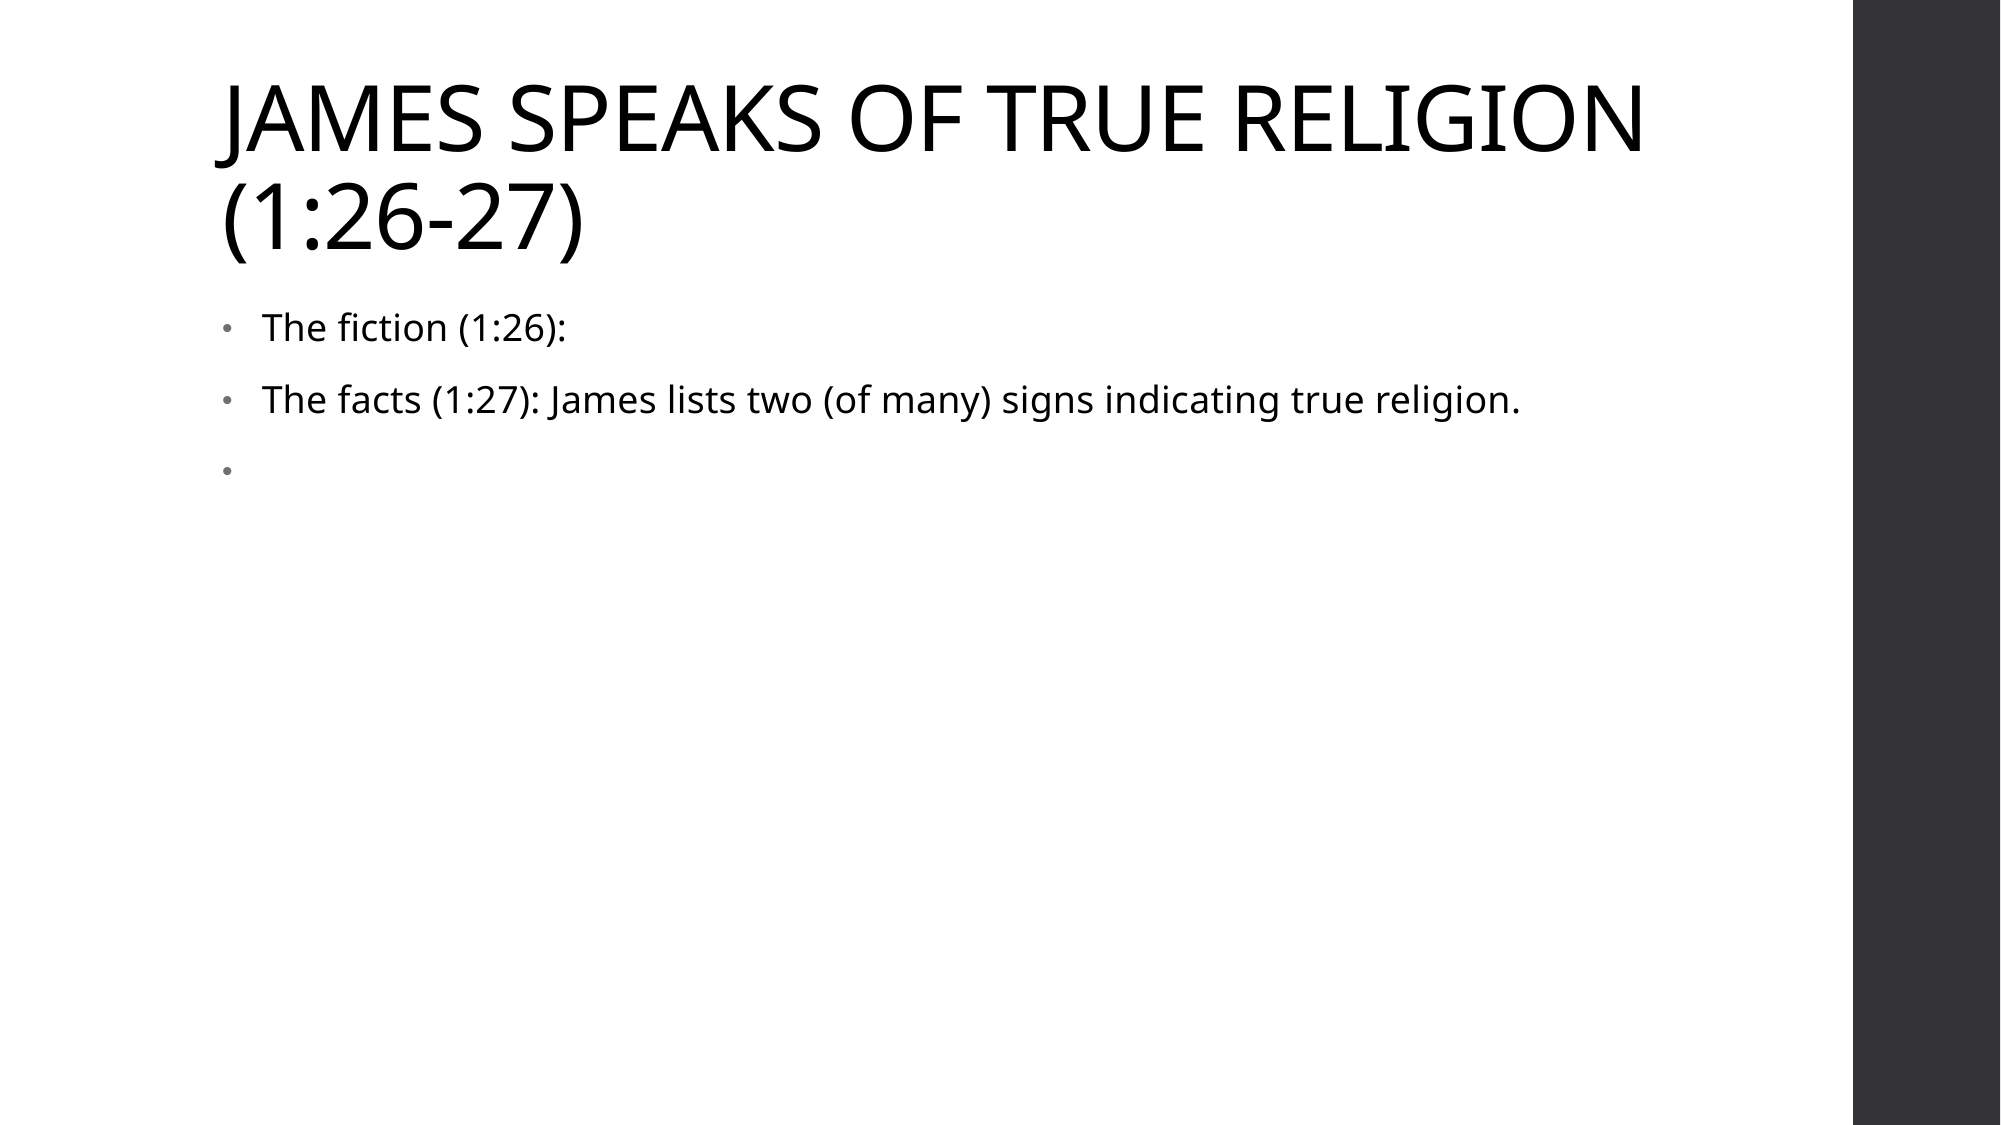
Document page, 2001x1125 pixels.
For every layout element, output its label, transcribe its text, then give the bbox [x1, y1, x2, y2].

list The fiction (1:26): The facts (1:27): James lists two (of many) signs indicating true religion. [206, 299, 1617, 1014]
title JAMES SPEAKS OF TRUE RELIGION (1:26-27) [206, 60, 1797, 278]
